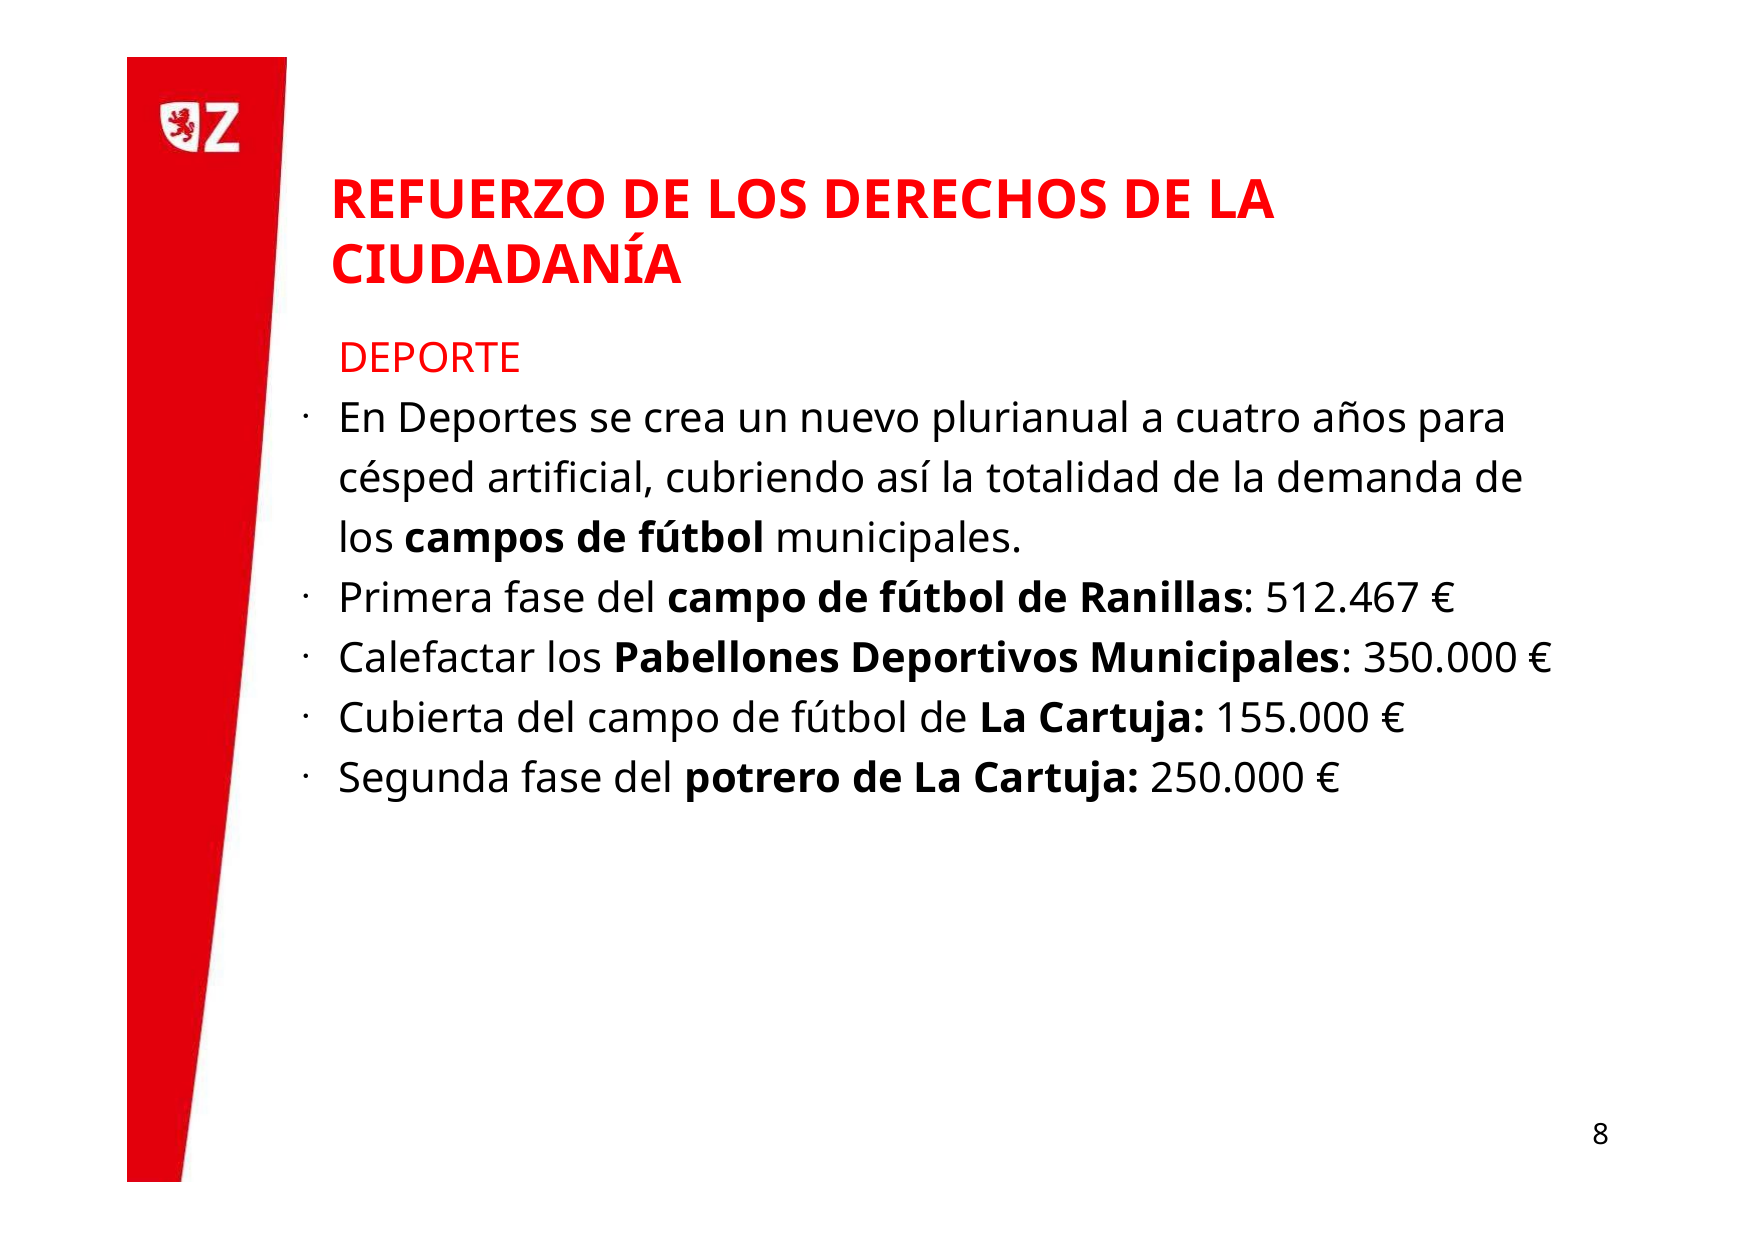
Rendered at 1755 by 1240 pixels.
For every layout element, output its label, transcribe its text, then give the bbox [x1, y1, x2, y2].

text_box REFUERZO DE LOS DERECHOS DE LA CIUDADANÍA [330, 162, 1527, 318]
text_box <número> [1592, 1112, 1617, 1151]
text_box DEPORTE En Deportes se crea un nuevo plurianual a cuatro años para césped artificial, cubriendo así la totalidad de la demanda de los campos de fútbol municipales. Primera fase del campo de fútbol de Ranillas: 512.467 € Calefactar los Pabellones Deportivos Municipales: 350.000 € Cubierta del campo de fútbol de La Cartuja: 155.000 € Segunda fase del potrero de La Cartuja: 250.000 € [302, 318, 1577, 1072]
picture [127, 57, 288, 1182]
